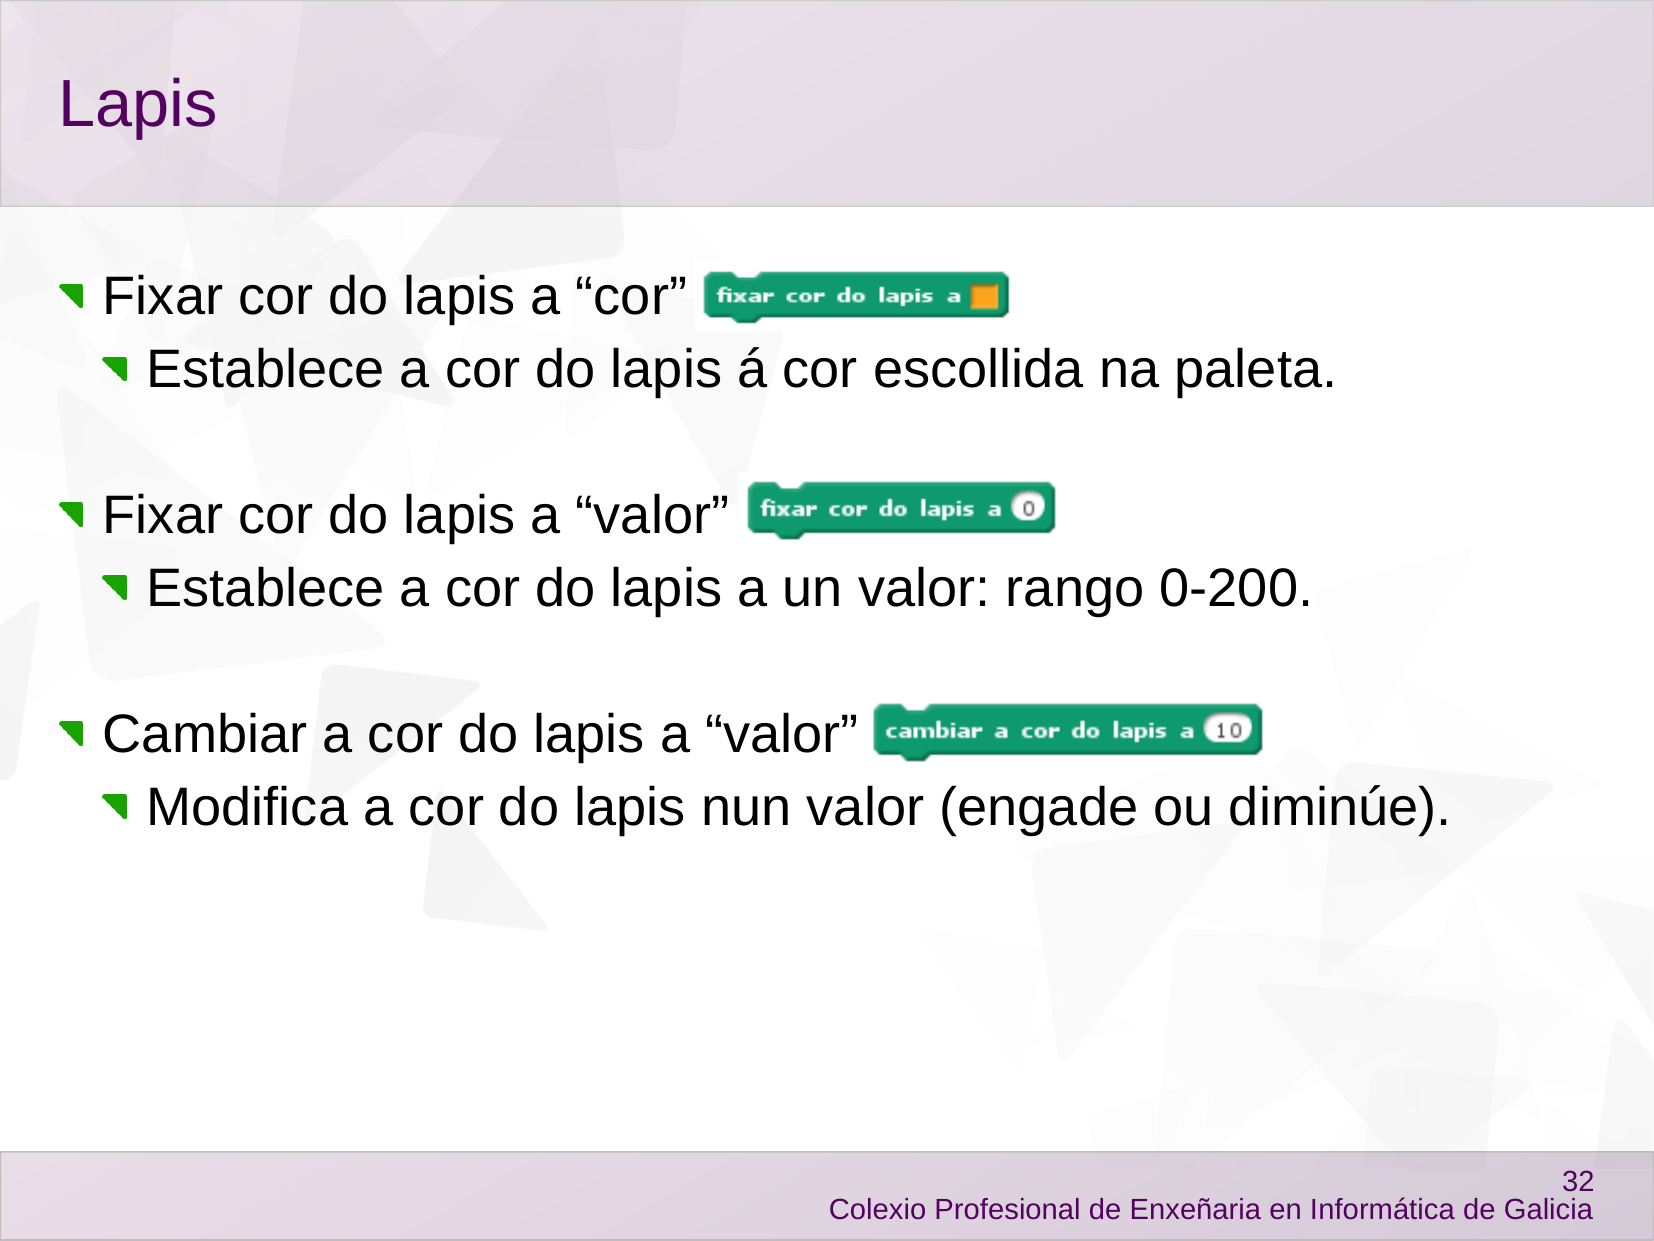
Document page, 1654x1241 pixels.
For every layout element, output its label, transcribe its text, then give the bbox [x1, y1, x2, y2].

picture [0, 0, 1022, 931]
picture [915, 548, 1654, 1169]
list Fixar cor do lapis a “cor” Establece a cor do lapis á cor escollida na paleta. Fixar cor do lapis a “valor” Establece a cor do lapis a un valor: rango 0-200. Cambiar a cor do lapis a “valor” Modifica a cor do lapis nun valor (engade ou diminúe). [59, 265, 1595, 986]
title Lapis [59, 29, 1595, 178]
picture [738, 472, 1066, 544]
picture [868, 696, 1271, 768]
